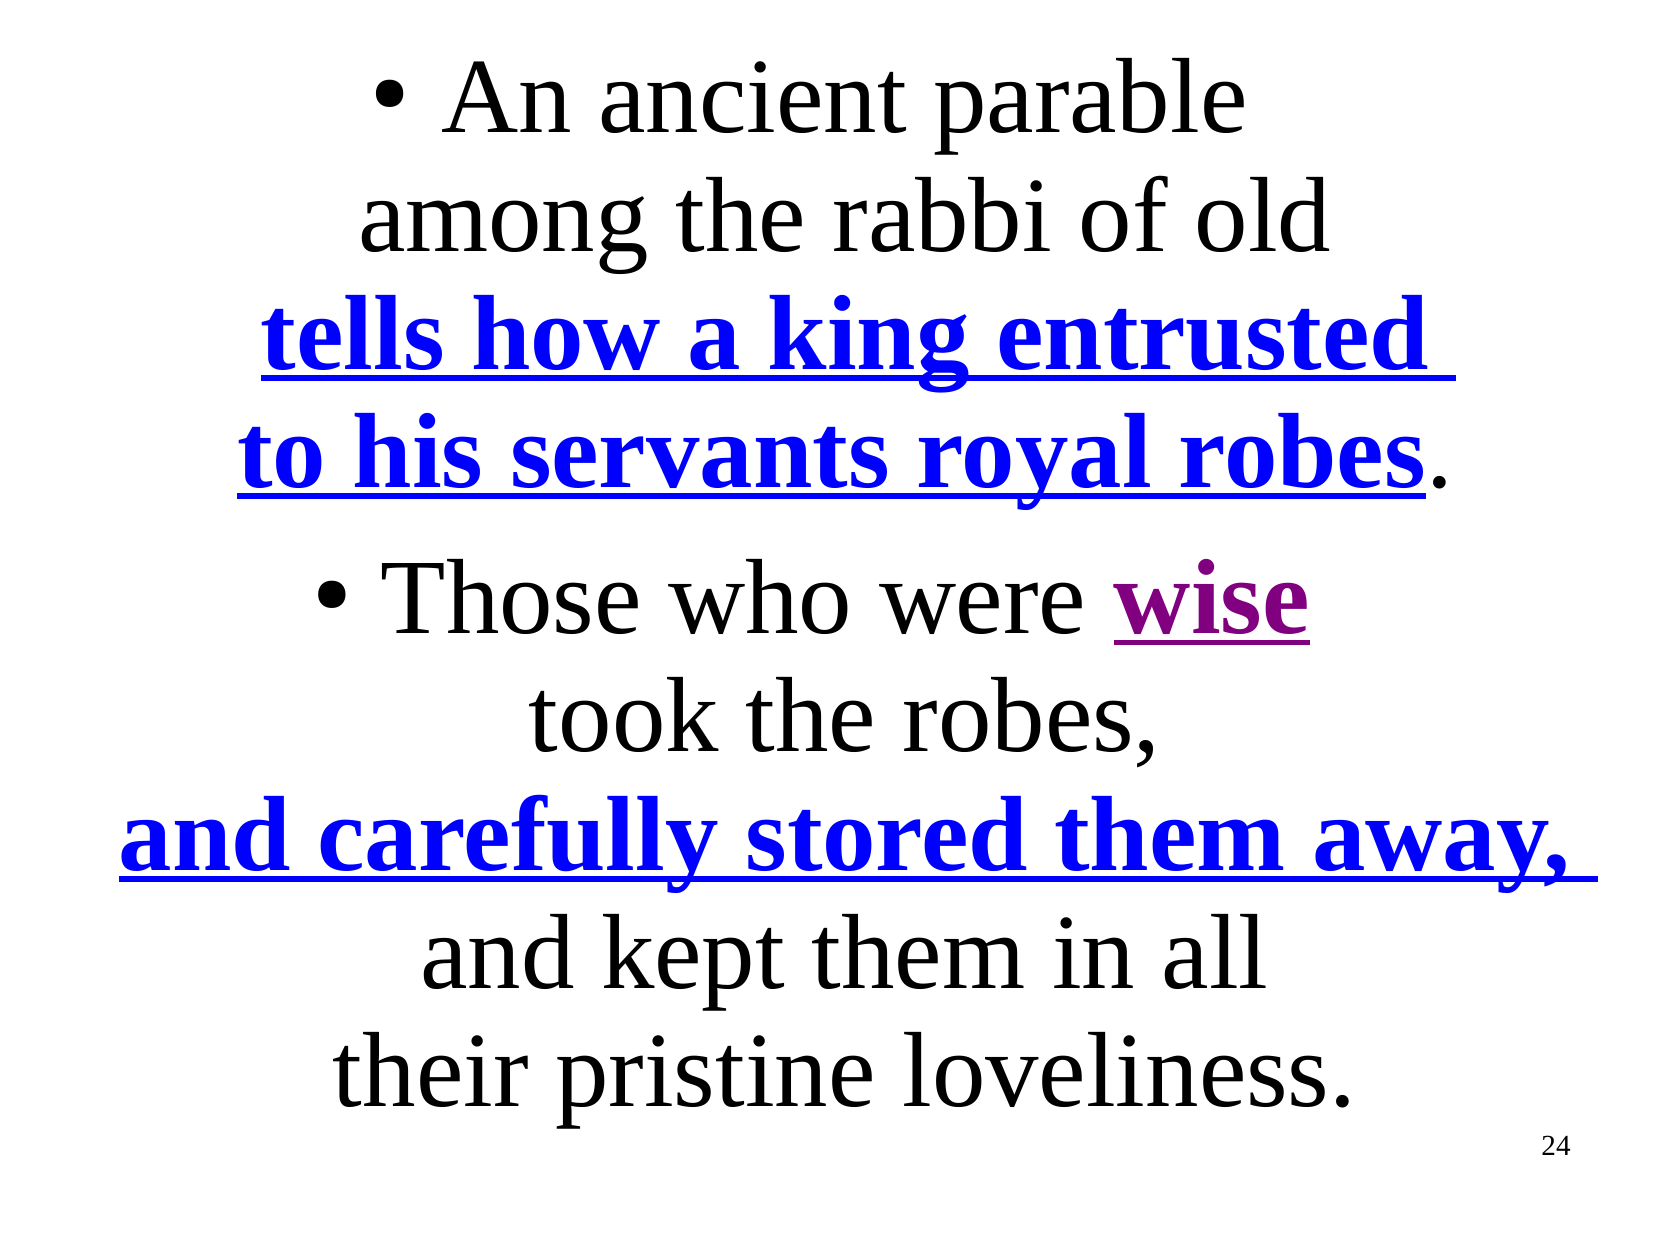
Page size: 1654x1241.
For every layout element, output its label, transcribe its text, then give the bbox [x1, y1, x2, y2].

list An ancient parable among the rabbi of old tells how a king entrusted to his servants royal robes. Those who were wise took the robes, and carefully stored them away, and kept them in all their pristine loveliness. [37, 37, 1613, 1201]
